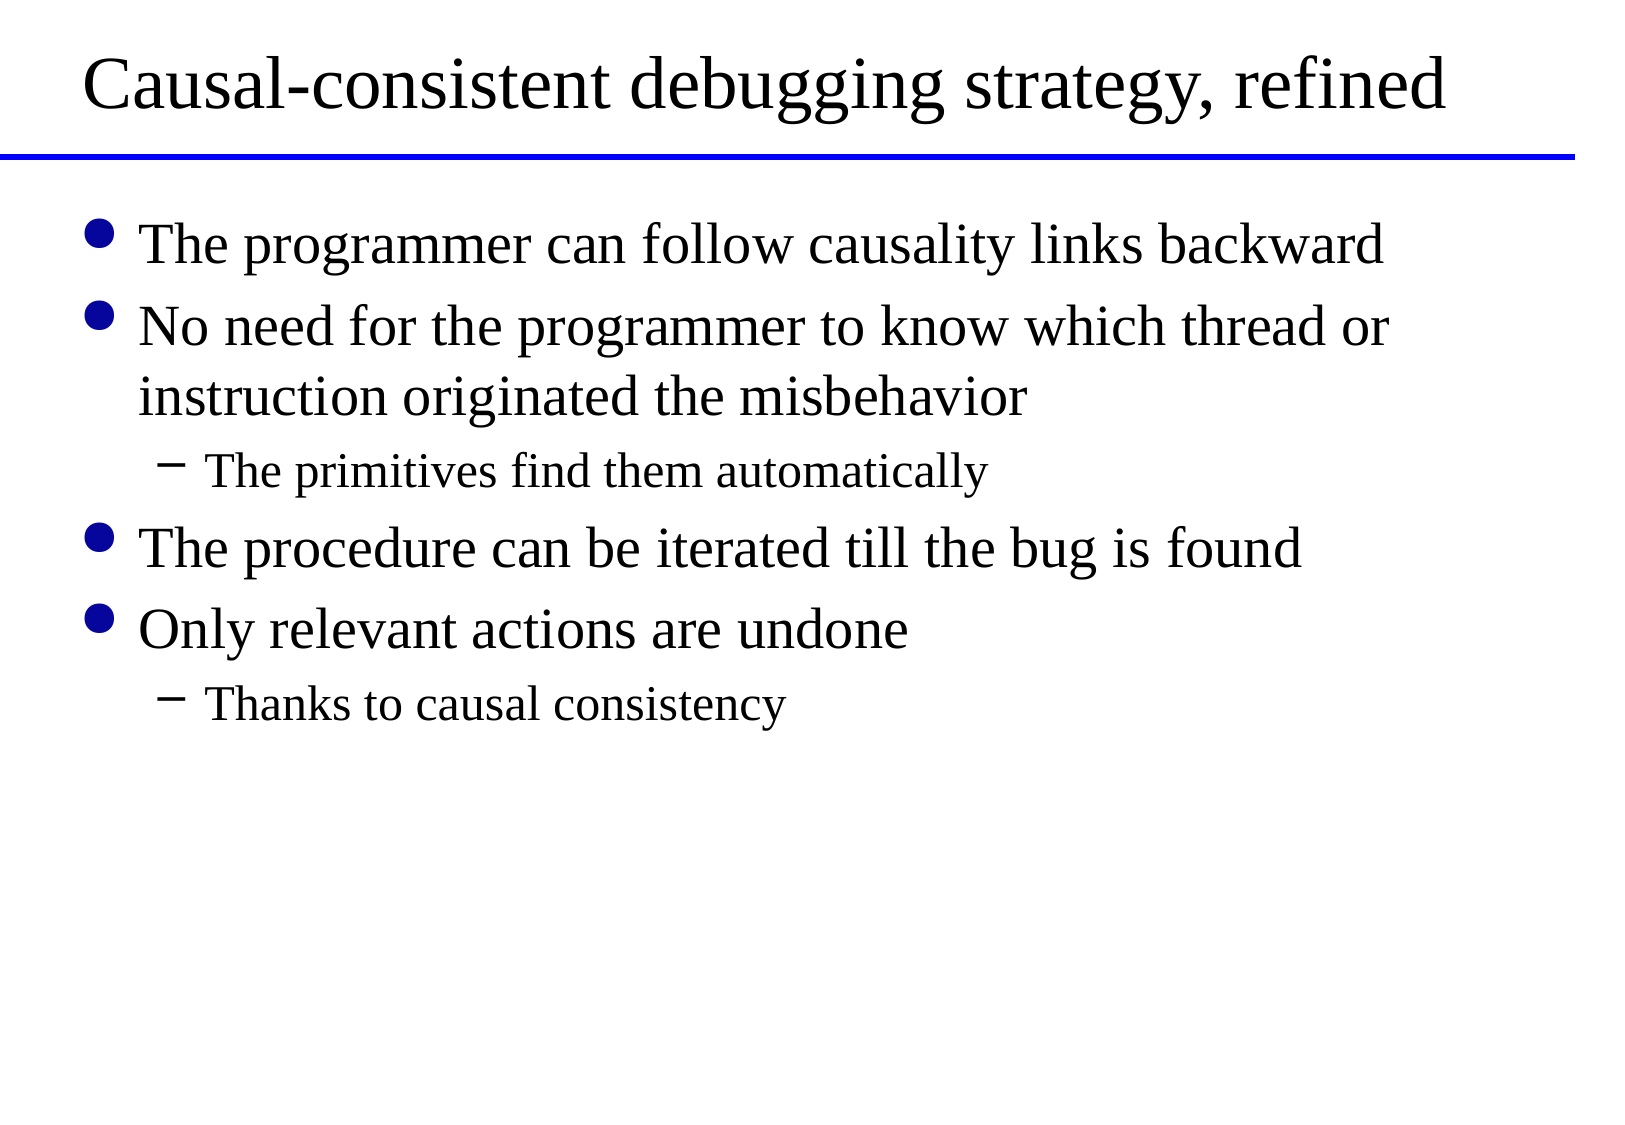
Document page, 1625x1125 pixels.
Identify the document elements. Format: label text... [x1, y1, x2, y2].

list The programmer can follow causality links backward No need for the programmer to know which thread or instruction originated the misbehavior The primitives find them automatically The procedure can be iterated till the bug is found Only relevant actions are undone Thanks to causal consistency [67, 198, 1478, 1061]
title Causal-consistent debugging strategy, refined [67, 27, 1544, 131]
